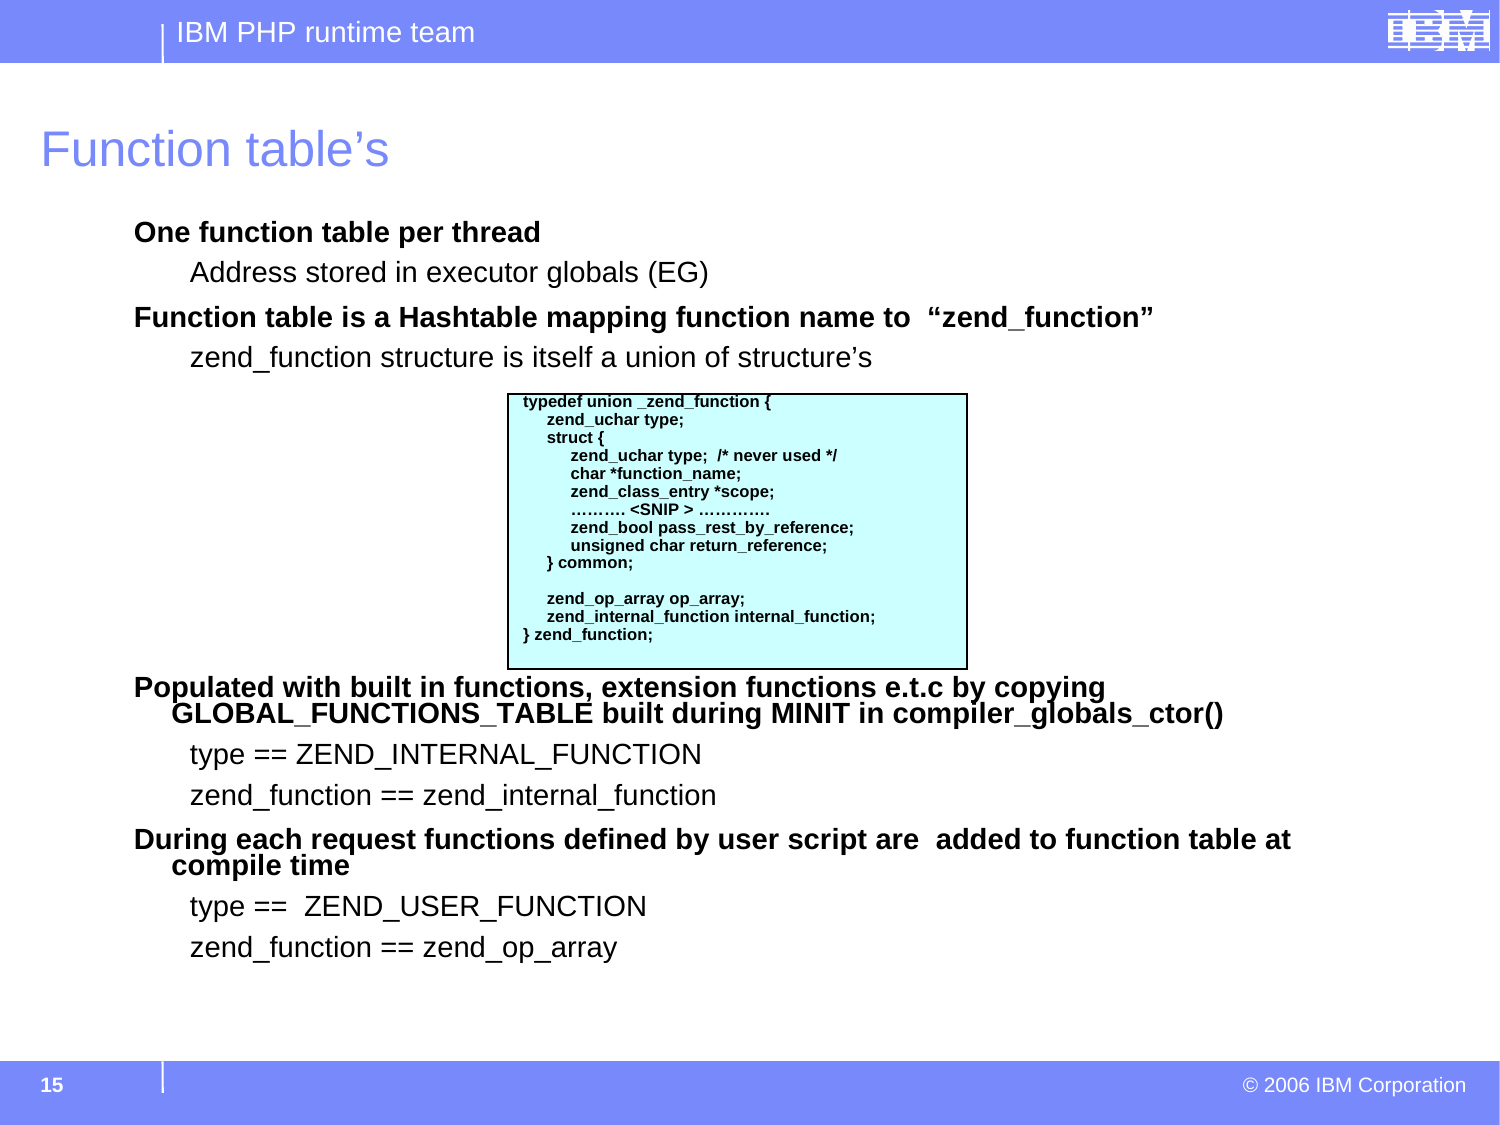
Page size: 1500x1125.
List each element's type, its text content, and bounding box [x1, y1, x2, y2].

list One function table per thread Address stored in executor globals (EG)‏ Function table is a Hashtable mapping function name to “zend_function” zend_function structure is itself a union of structure’s Populated with built in functions, extension functions e.t.c by copying GLOBAL_FUNCTIONS_TABLE built during MINIT in compiler_globals_ctor()‏ type == ZEND_INTERNAL_FUNCTION zend_function == zend_internal_function During each request functions defined by user script are added to function table at compile time type == ZEND_USER_FUNCTION zend_function == zend_op_array [118, 213, 1378, 1125]
text_box typedef union _zend_function { zend_uchar type; struct { zend_uchar type; /* never used */ char *function_name; zend_class_entry *scope; ………. <SNIP > …………. zend_bool pass_rest_by_reference; unsigned char return_reference; } common; zend_op_array op_array; zend_internal_function internal_function; } zend_function; [508, 394, 968, 669]
title Function table’s [25, 27, 1378, 184]
